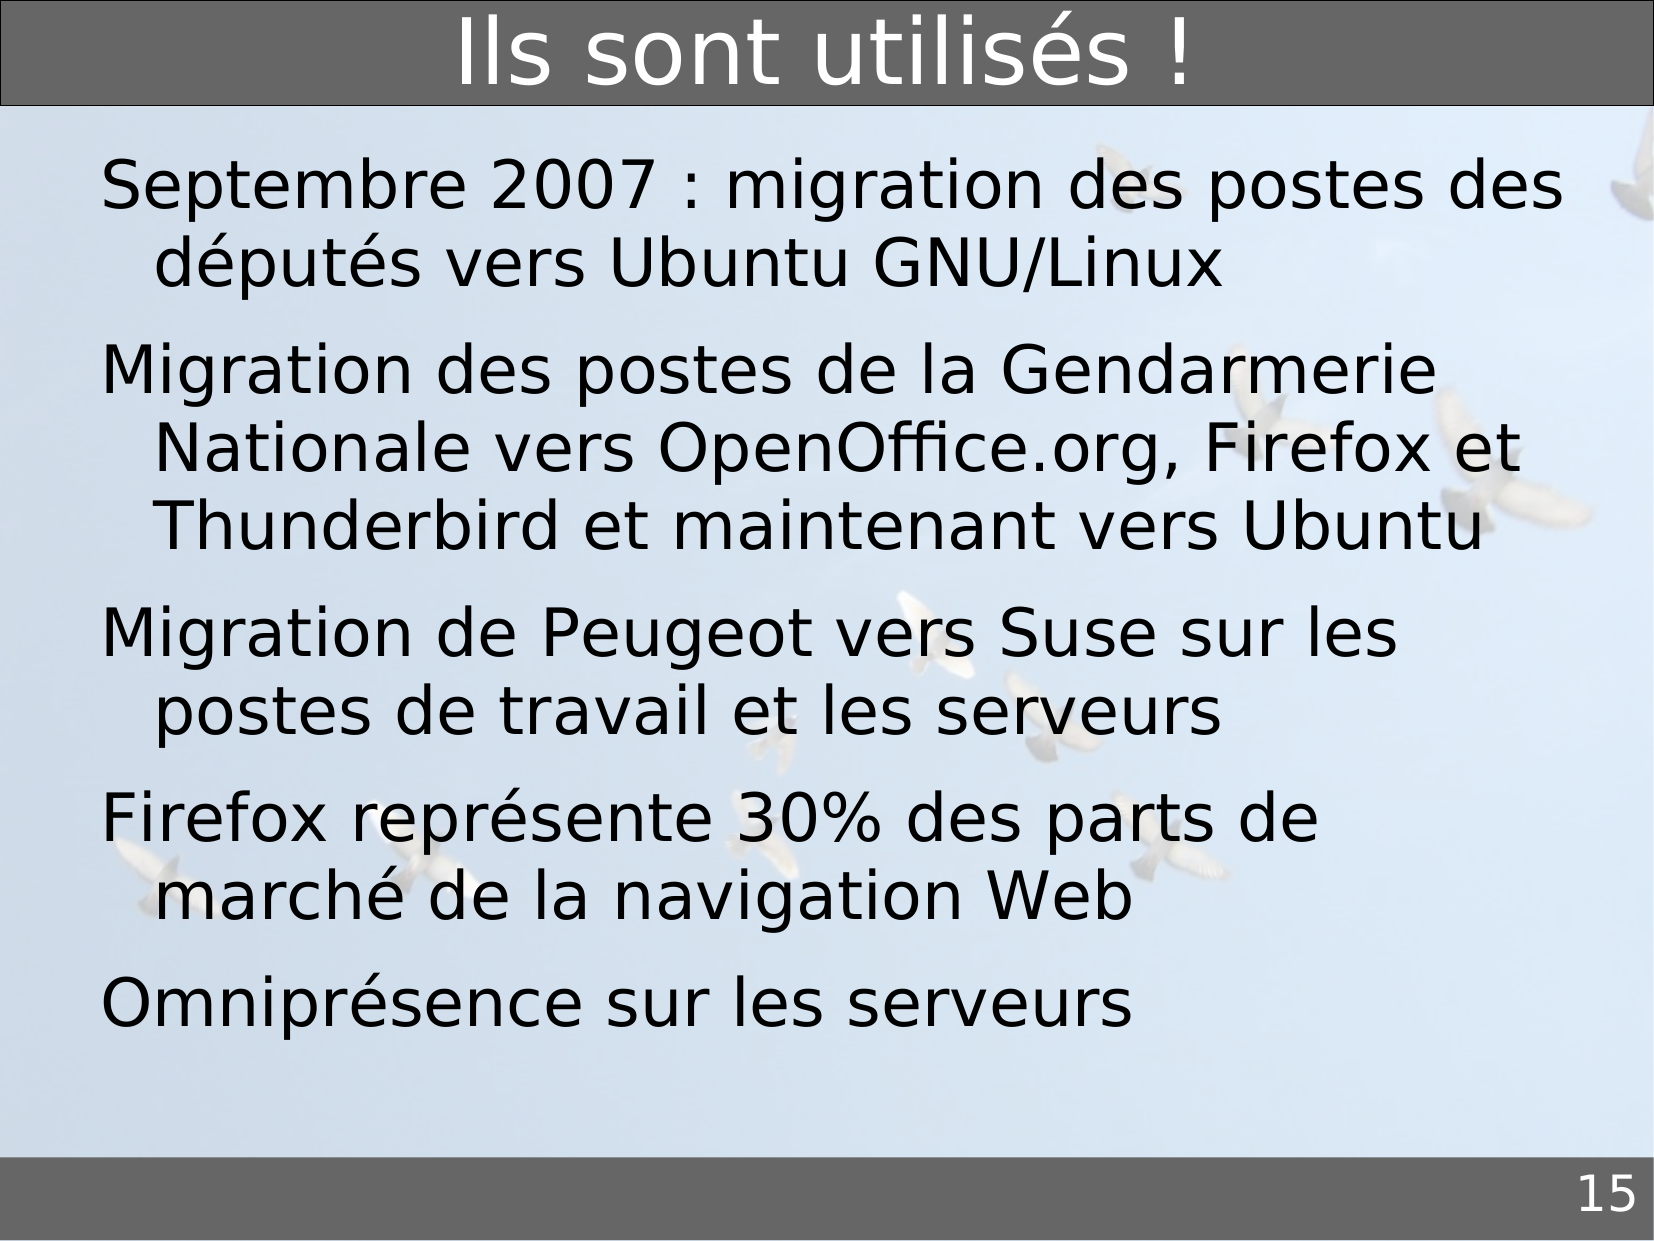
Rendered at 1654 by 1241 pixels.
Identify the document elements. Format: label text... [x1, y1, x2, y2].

title Ils sont utilisés ! [0, 0, 1654, 107]
list Septembre 2007 : migration des postes des députés vers Ubuntu GNU/Linux Migration des postes de la Gendarmerie Nationale vers OpenOffice.org, Firefox et Thunderbird et maintenant vers Ubuntu Migration de Peugeot vers Suse sur les postes de travail et les serveurs Firefox représente 30% des parts de marché de la navigation Web Omniprésence sur les serveurs [82, 146, 1571, 1094]
